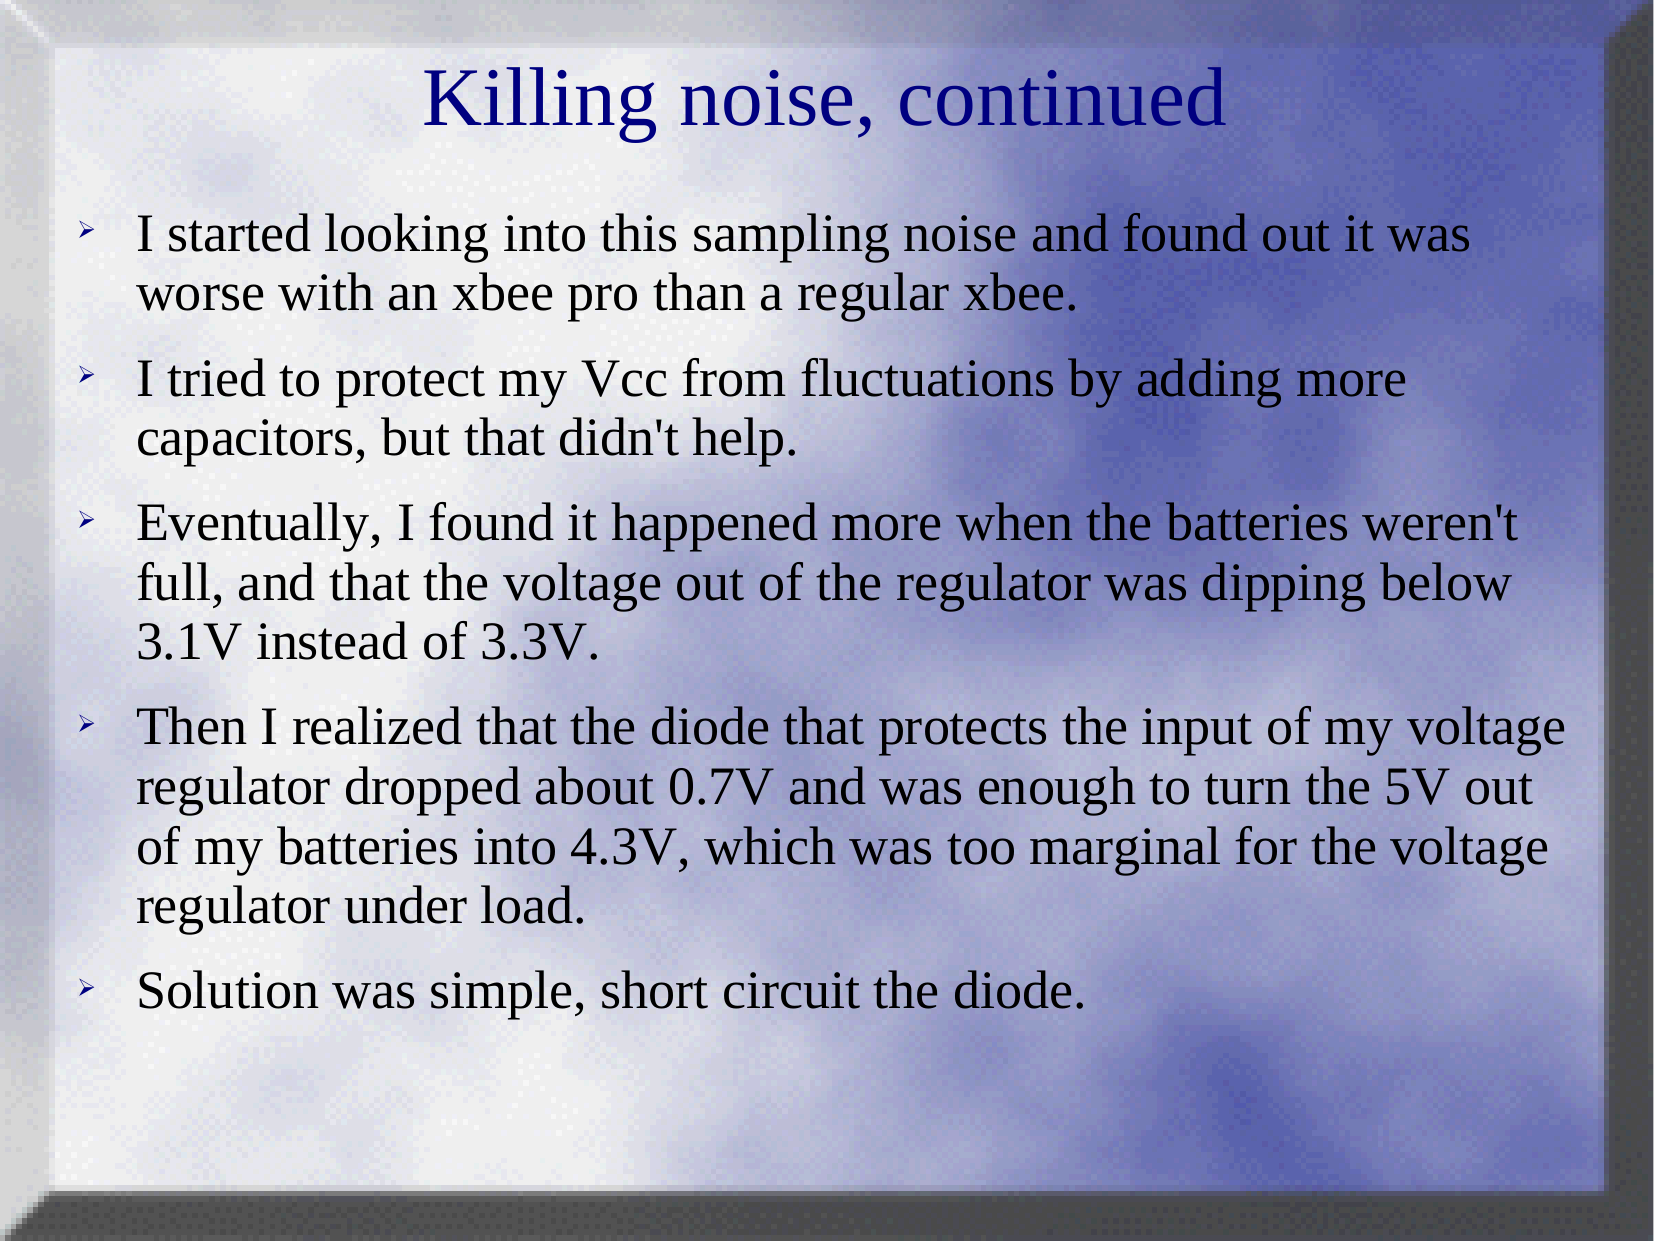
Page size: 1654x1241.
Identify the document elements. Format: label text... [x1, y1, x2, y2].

list I started looking into this sampling noise and found out it was worse with an xbee pro than a regular xbee. I tried to protect my Vcc from fluctuations by adding more capacitors, but that didn't help. Eventually, I found it happened more when the batteries weren't full, and that the voltage out of the regulator was dipping below 3.1V instead of 3.3V. Then I realized that the diode that protects the input of my voltage regulator dropped about 0.7V and was enough to turn the 5V out of my batteries into 4.3V, which was too marginal for the voltage regulator under load. Solution was simple, short circuit the diode. [77, 203, 1575, 1021]
picture [0, 0, 1654, 1241]
title Killing noise, continued [117, 43, 1534, 151]
